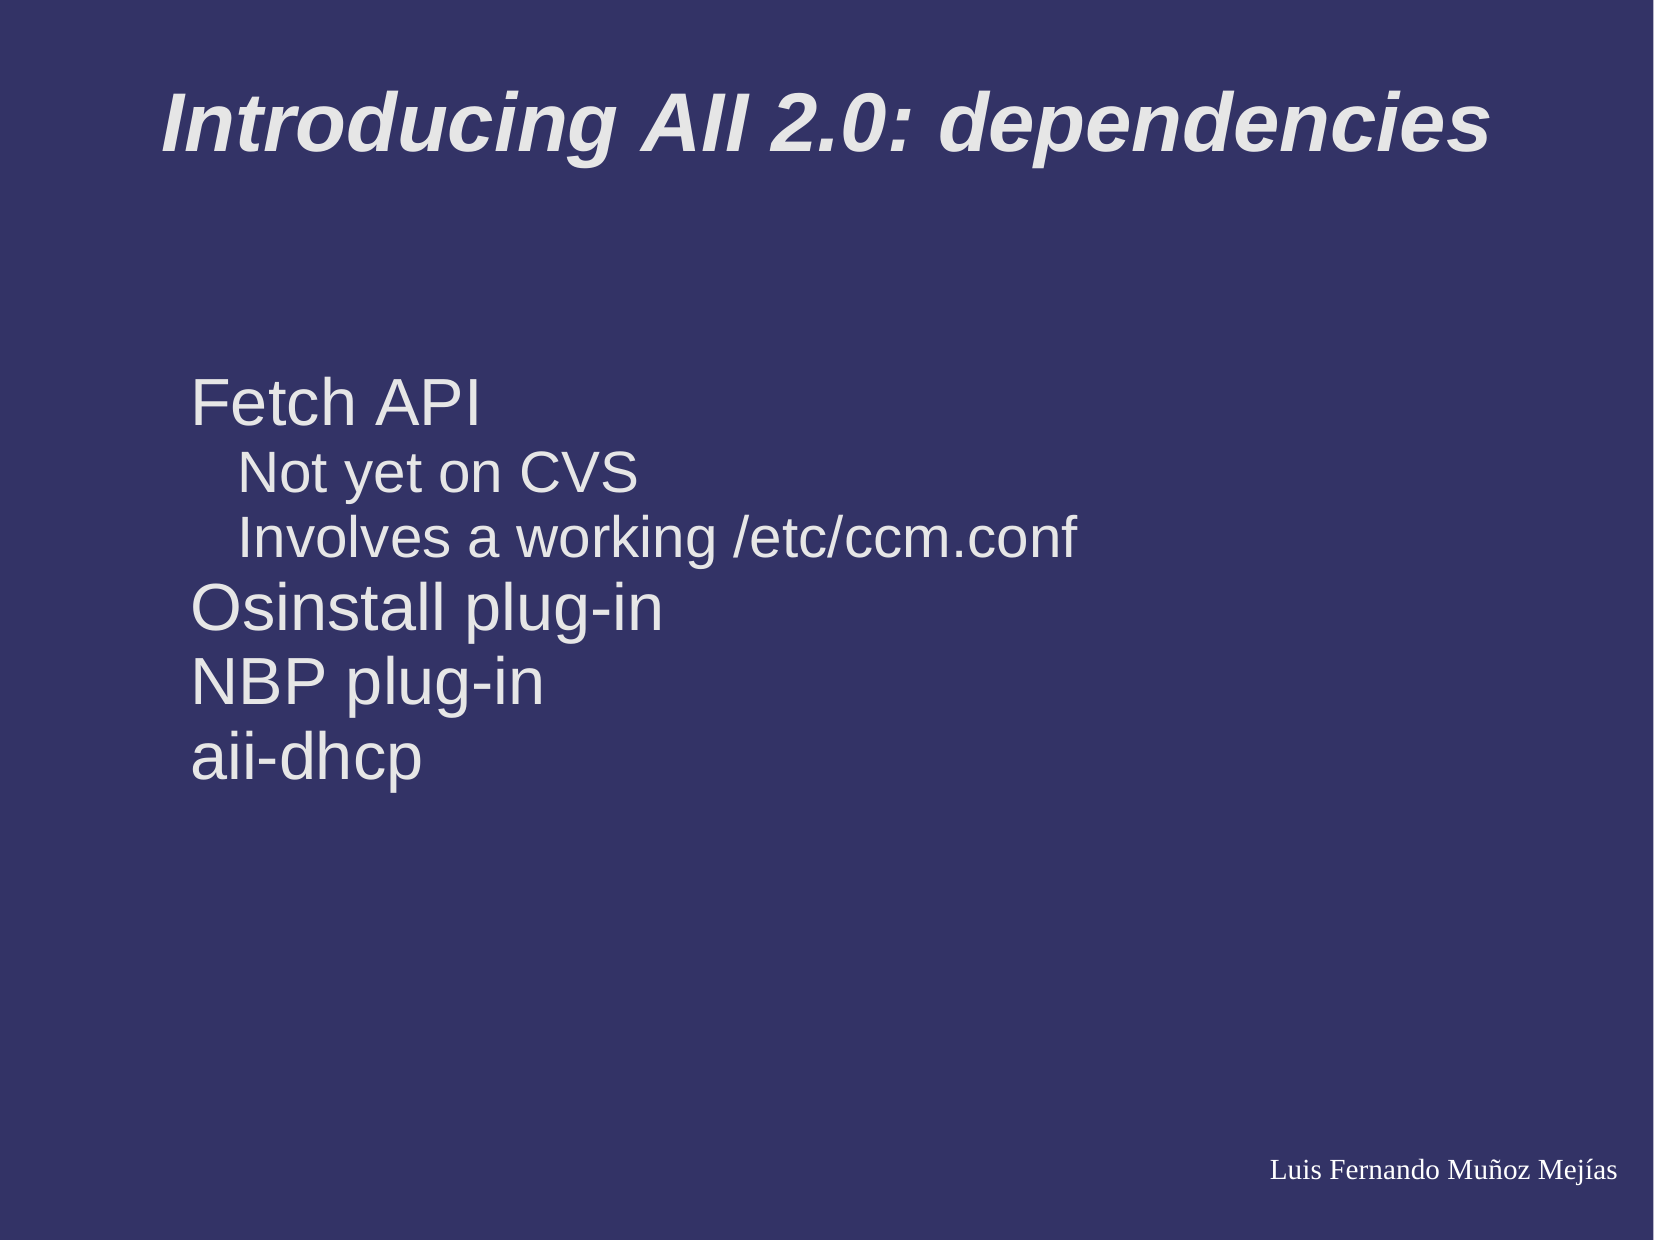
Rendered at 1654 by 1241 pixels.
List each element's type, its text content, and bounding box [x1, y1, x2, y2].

title Introducing AII 2.0: dependencies [121, 19, 1534, 227]
list Fetch API Not yet on CVS Involves a working /etc/ccm.conf Osinstall plug-in NBP plug-in aii-dhcp [178, 364, 1570, 1147]
